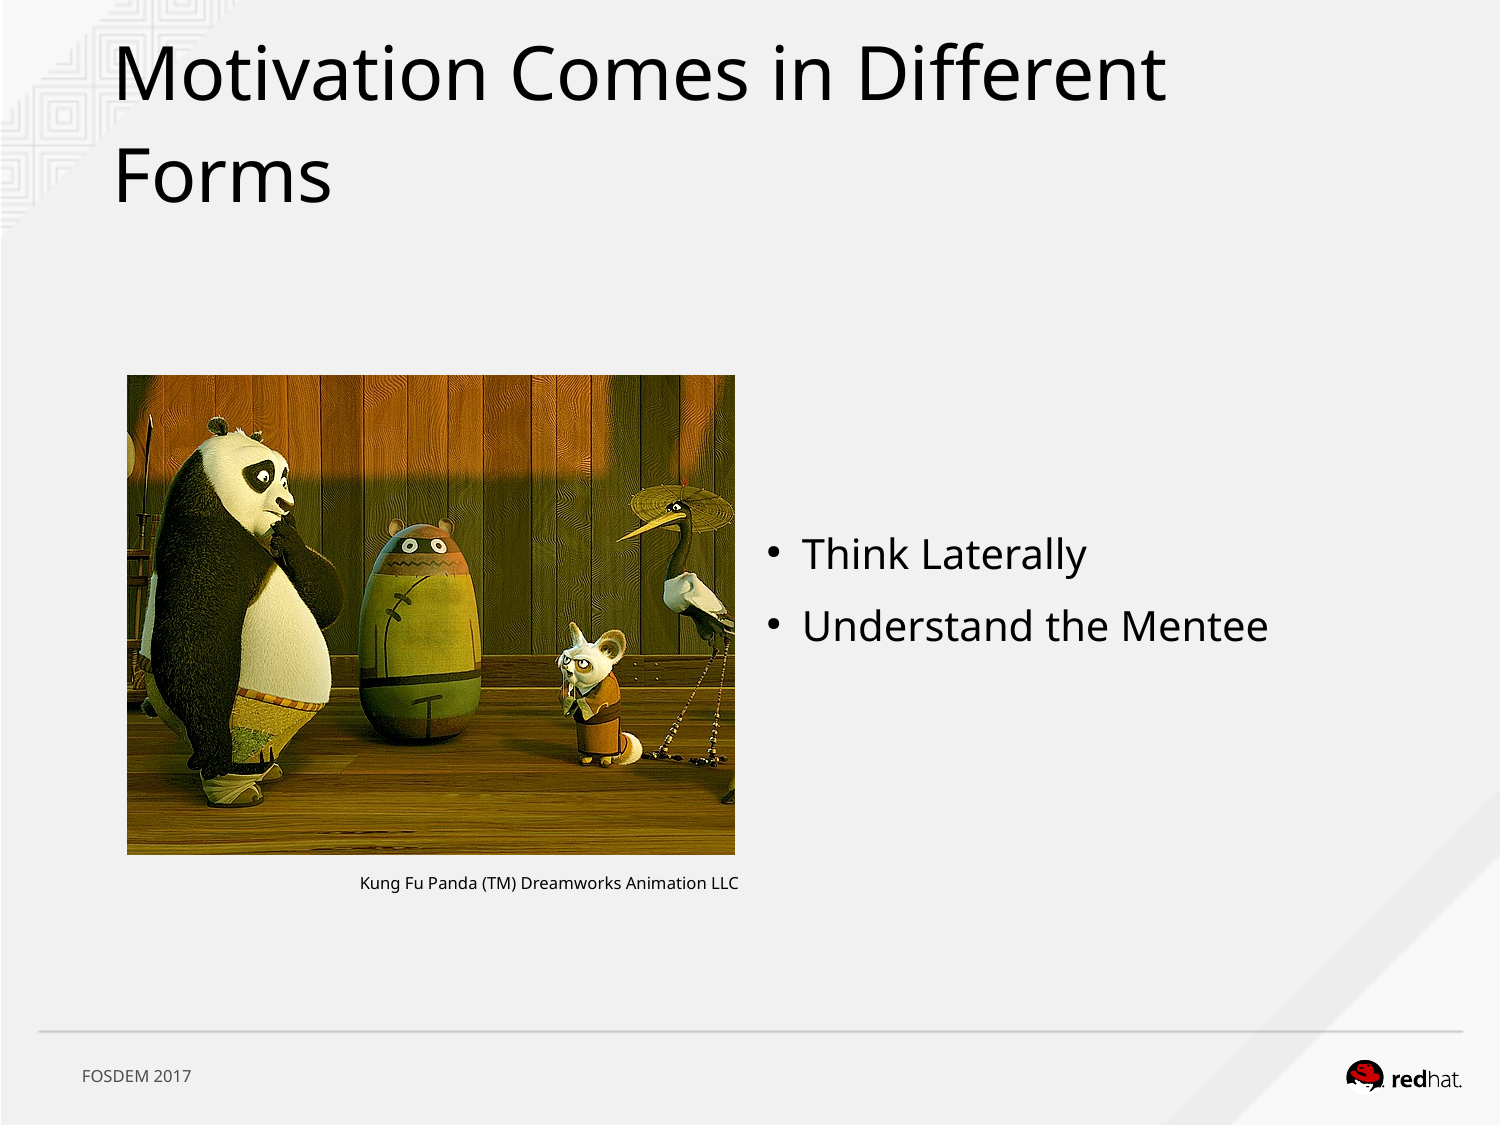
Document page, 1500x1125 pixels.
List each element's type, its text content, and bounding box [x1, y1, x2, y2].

text_box Think Laterally Understand the Mentee [766, 525, 1389, 715]
text_box Kung Fu Panda (TM) Dreamworks Animation LLC [345, 863, 766, 901]
picture [0, 0, 1500, 1125]
title Motivation Comes in Different Forms [112, 0, 1388, 225]
